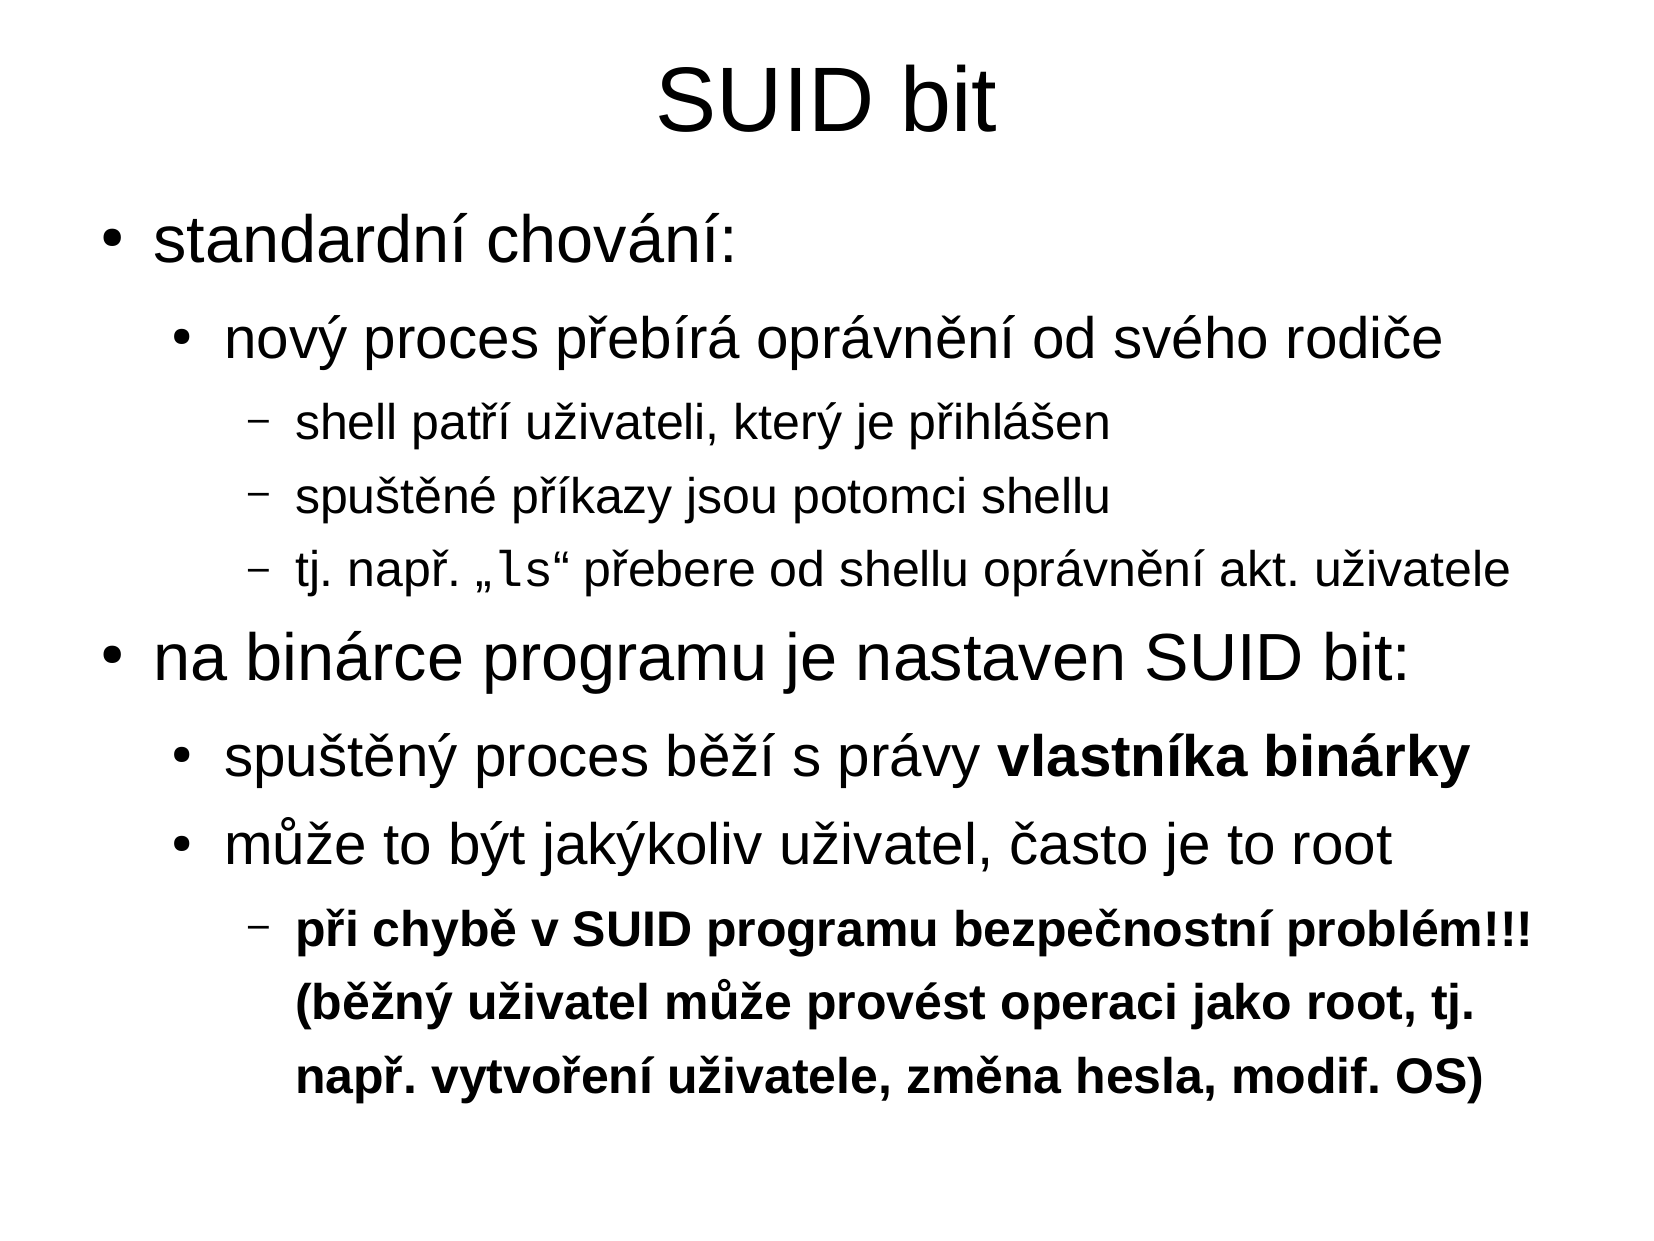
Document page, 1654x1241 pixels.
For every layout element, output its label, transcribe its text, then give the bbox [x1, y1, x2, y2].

list standardní chování: nový proces přebírá oprávnění od svého rodiče shell patří uživateli, který je přihlášen spuštěné příkazy jsou potomci shellu tj. např. „ls“ přebere od shellu oprávnění akt. uživatele na binárce programu je nastaven SUID bit: spuštěný proces běží s právy vlastníka binárky může to být jakýkoliv uživatel, často je to root při chybě v SUID programu bezpečnostní problém!!! (běžný uživatel může provést operaci jako root, tj. např. vytvoření uživatele, změna hesla, modif. OS) [82, 201, 1571, 1104]
title SUID bit [82, 3, 1571, 196]
